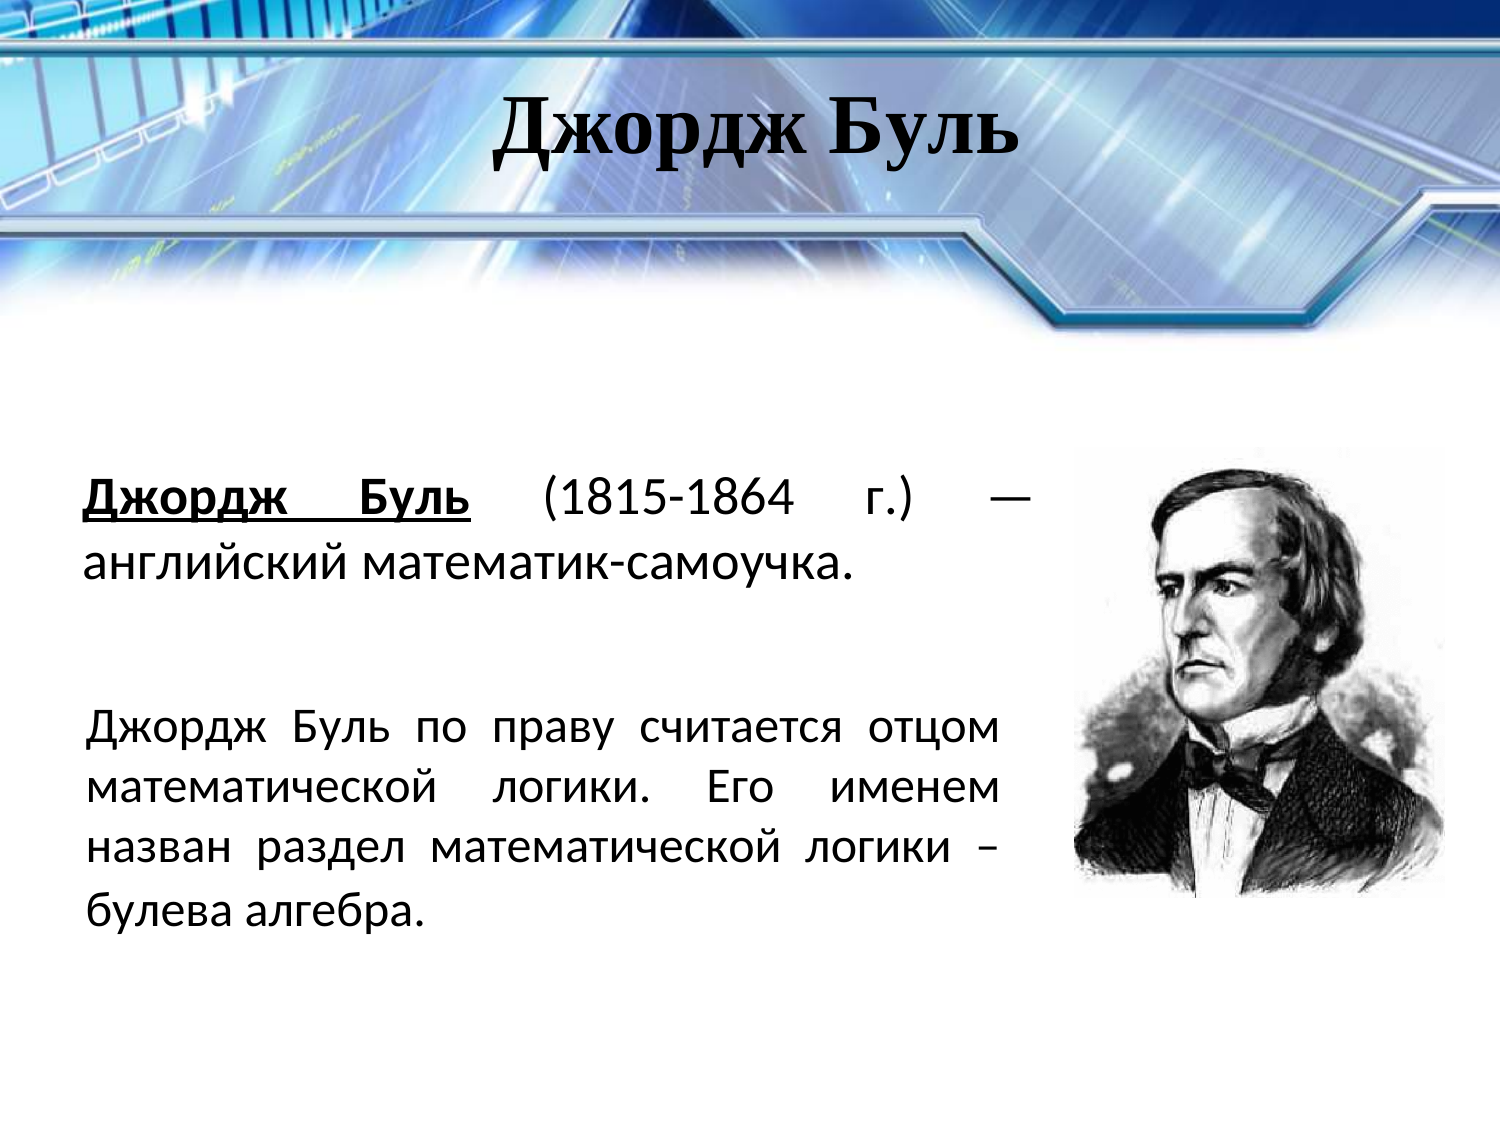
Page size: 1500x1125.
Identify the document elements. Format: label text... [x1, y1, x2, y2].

text_box Джордж Буль по праву считается отцом математической логики. Его именем назван раздел математической логики – булева алгебра. [70, 685, 1016, 1060]
text_box Джордж Буль [88, 60, 1425, 179]
subtitle Джордж Буль (1815-1864 г.) — английский математик-самоучка. [82, 460, 1036, 673]
picture [0, 0, 1500, 1125]
